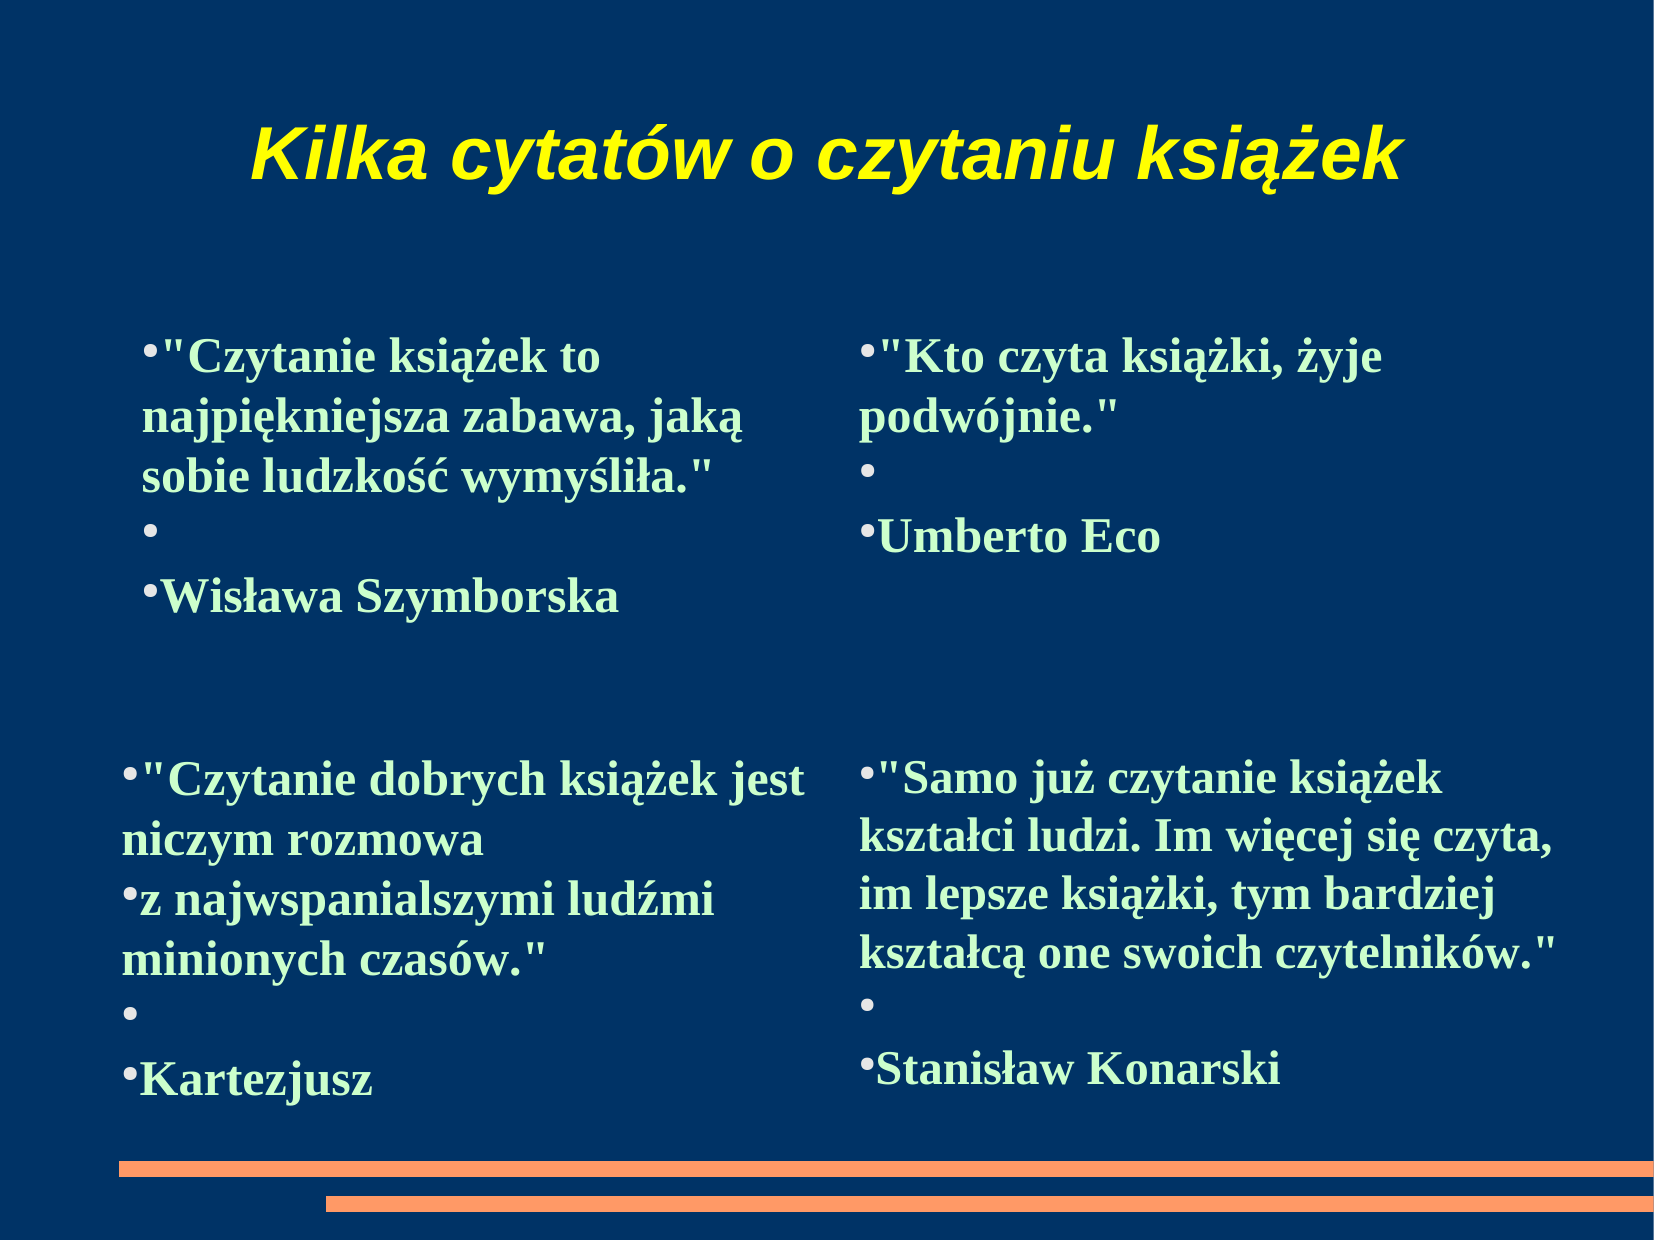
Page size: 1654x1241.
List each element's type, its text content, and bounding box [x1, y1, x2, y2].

list "Czytanie książek to najpiękniejsza zabawa, jaką sobie ludzkość wymyśliła." Wisława Szymborska [141, 322, 844, 709]
list "Czytanie dobrych książek jest niczym rozmowa z najwspanialszymi ludźmi minionych czasów." Kartezjusz [121, 745, 824, 1132]
list "Kto czyta książki, żyje podwójnie." Umberto Eco [858, 322, 1562, 709]
title Kilka cytatów o czytaniu książek [121, 46, 1534, 254]
list "Samo już czytanie książek kształci ludzi. Im więcej się czyta, im lepsze książki, tym bardziej kształcą one swoich czytelników." Stanisław Konarski [858, 745, 1562, 1141]
